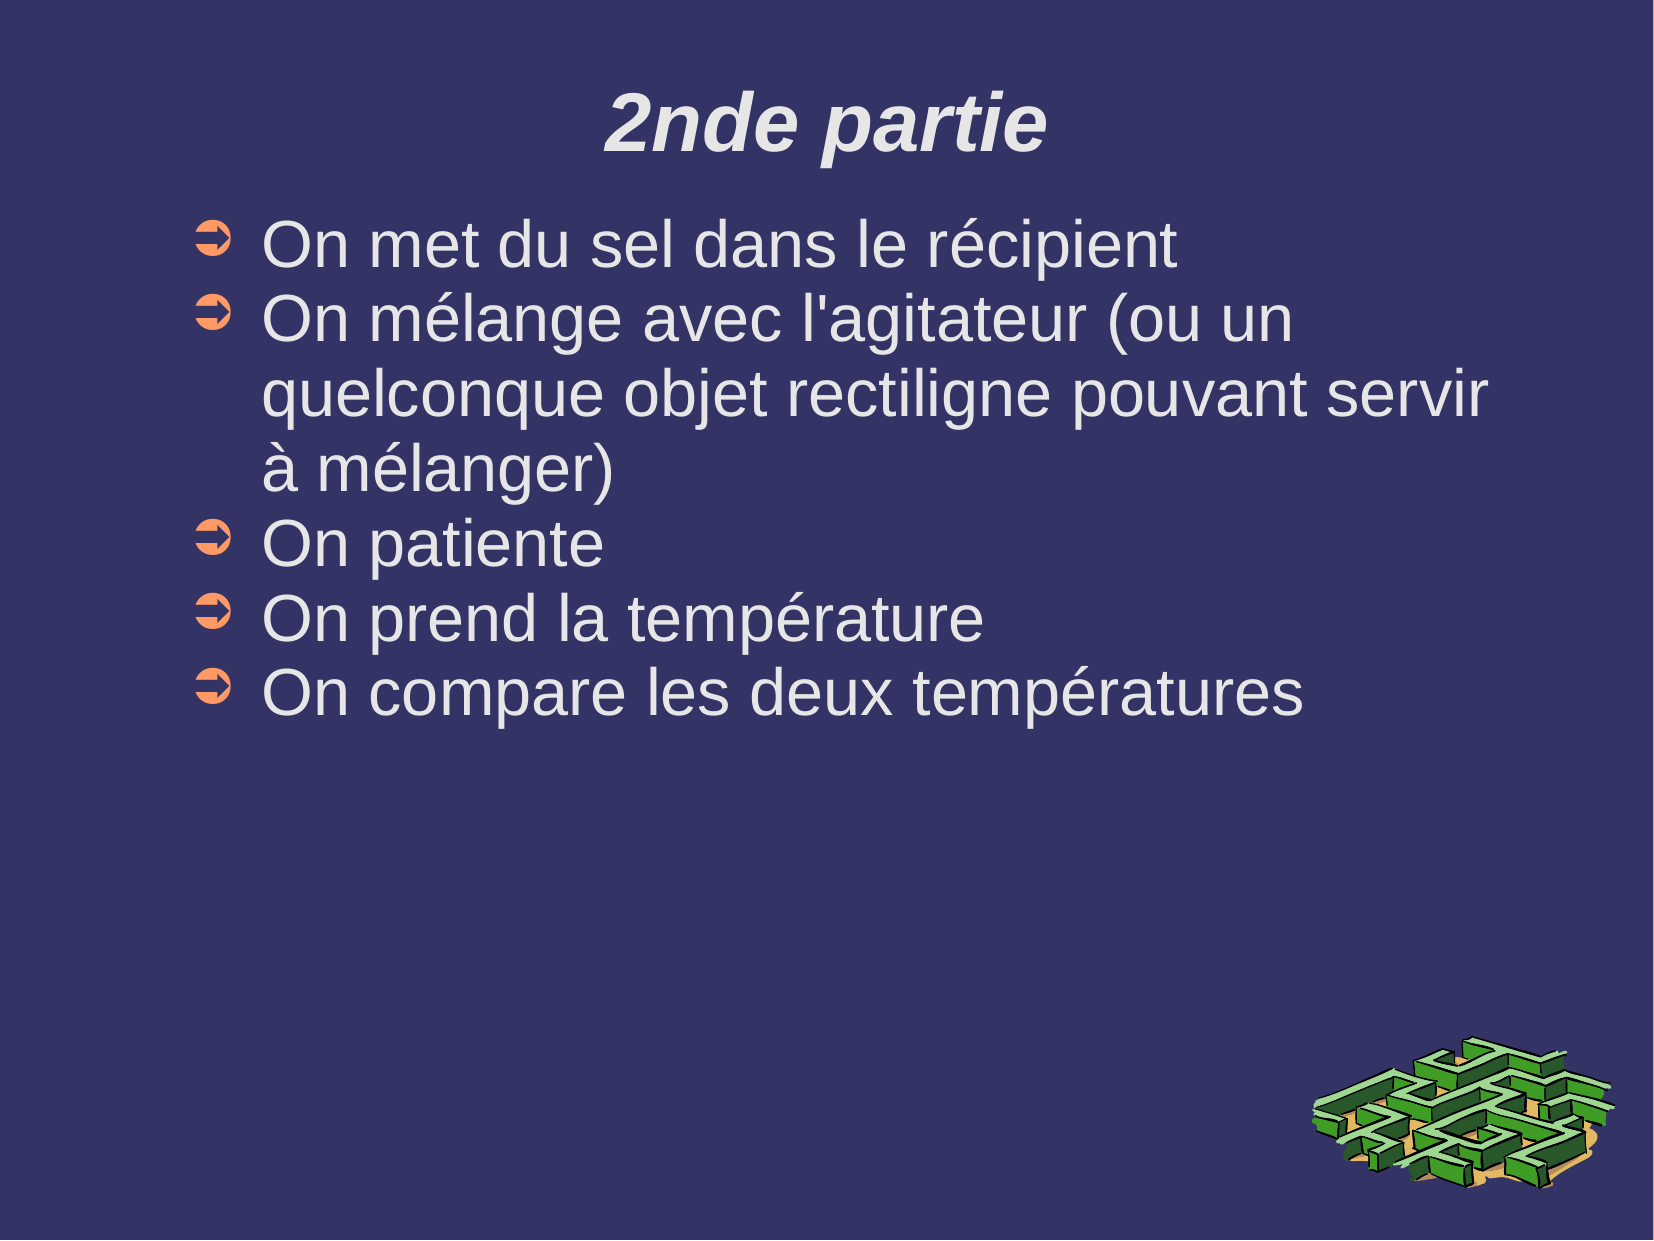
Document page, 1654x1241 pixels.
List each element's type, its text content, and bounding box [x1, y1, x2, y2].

list On met du sel dans le récipient On mélange avec l'agitateur (ou un quelconque objet rectiligne pouvant servir à mélanger) On patiente On prend la température On compare les deux températures [178, 206, 1536, 731]
title 2nde partie [121, 26, 1534, 219]
